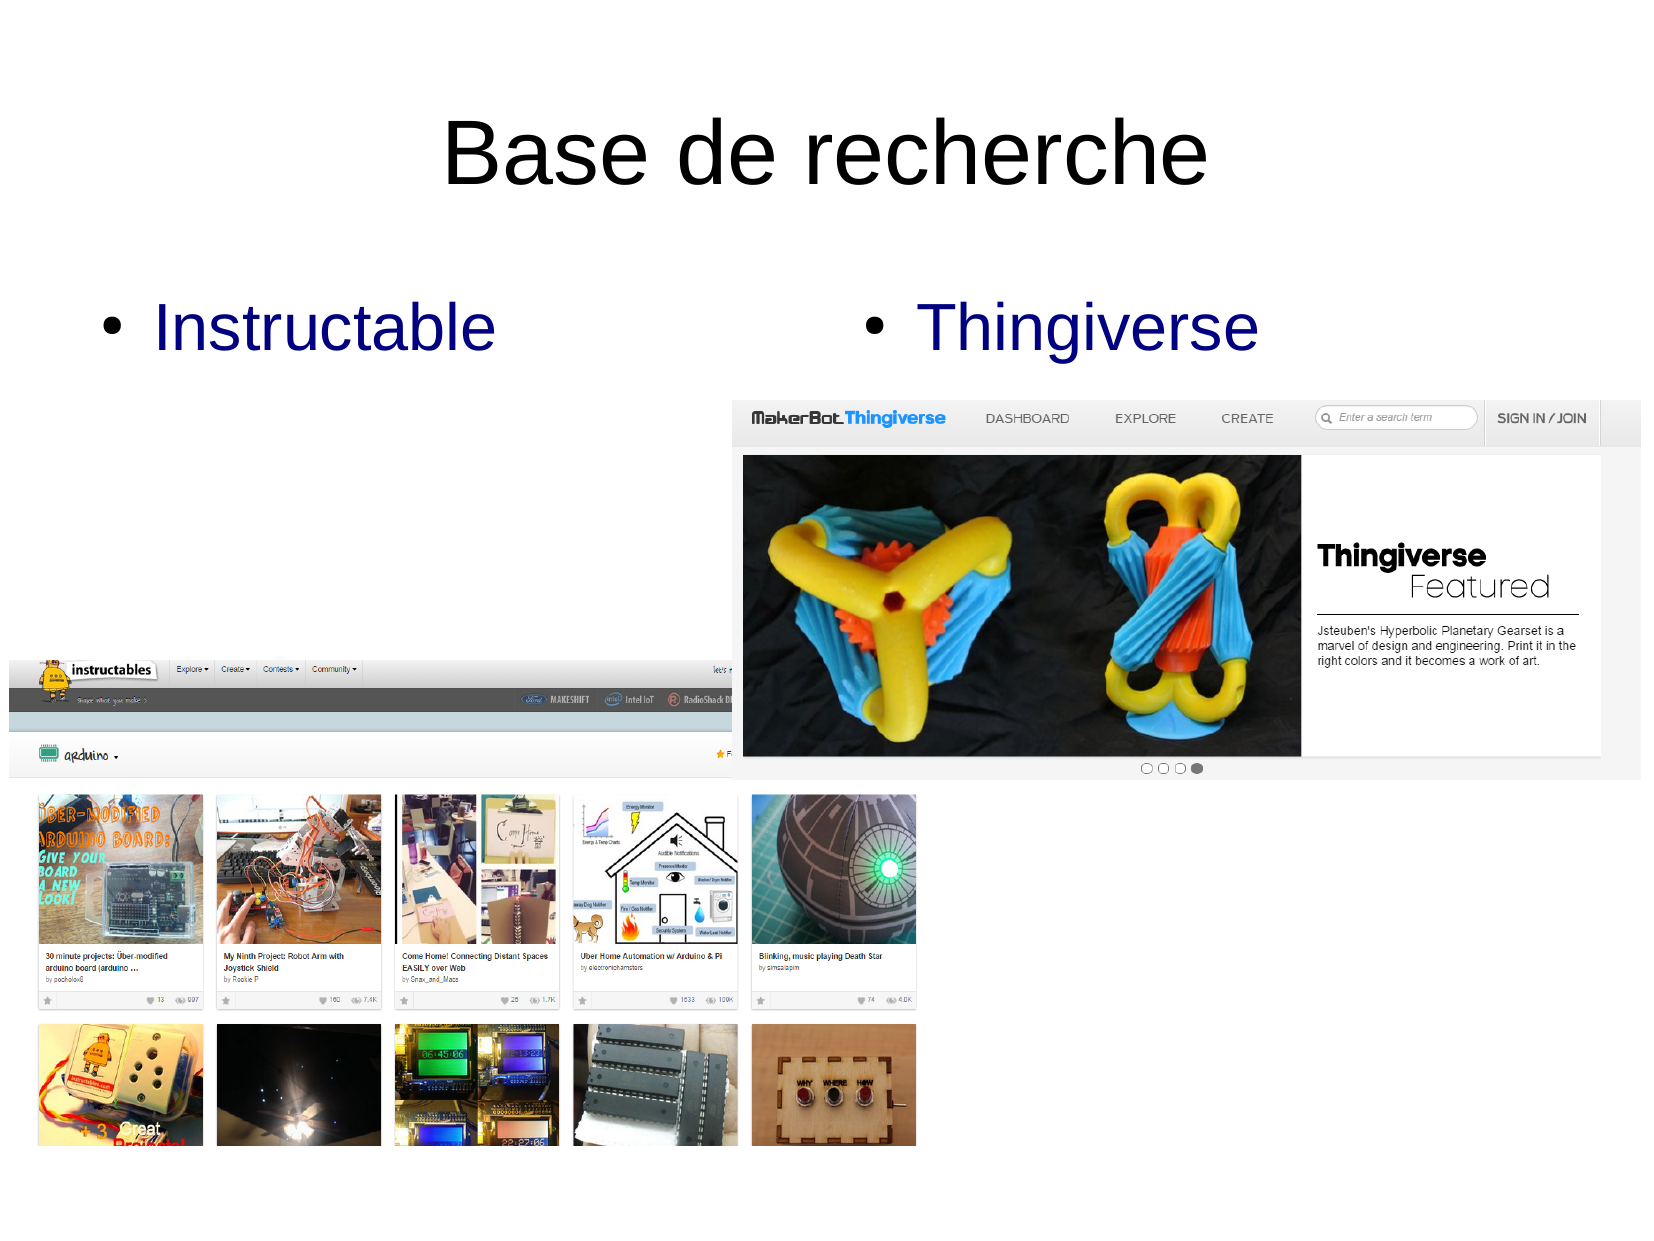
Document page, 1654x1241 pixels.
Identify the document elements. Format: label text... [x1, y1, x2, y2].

picture [9, 400, 1641, 1146]
list Instructable [82, 290, 809, 634]
title Base de recherche [82, 49, 1571, 257]
list Thingiverse [845, 290, 1572, 400]
